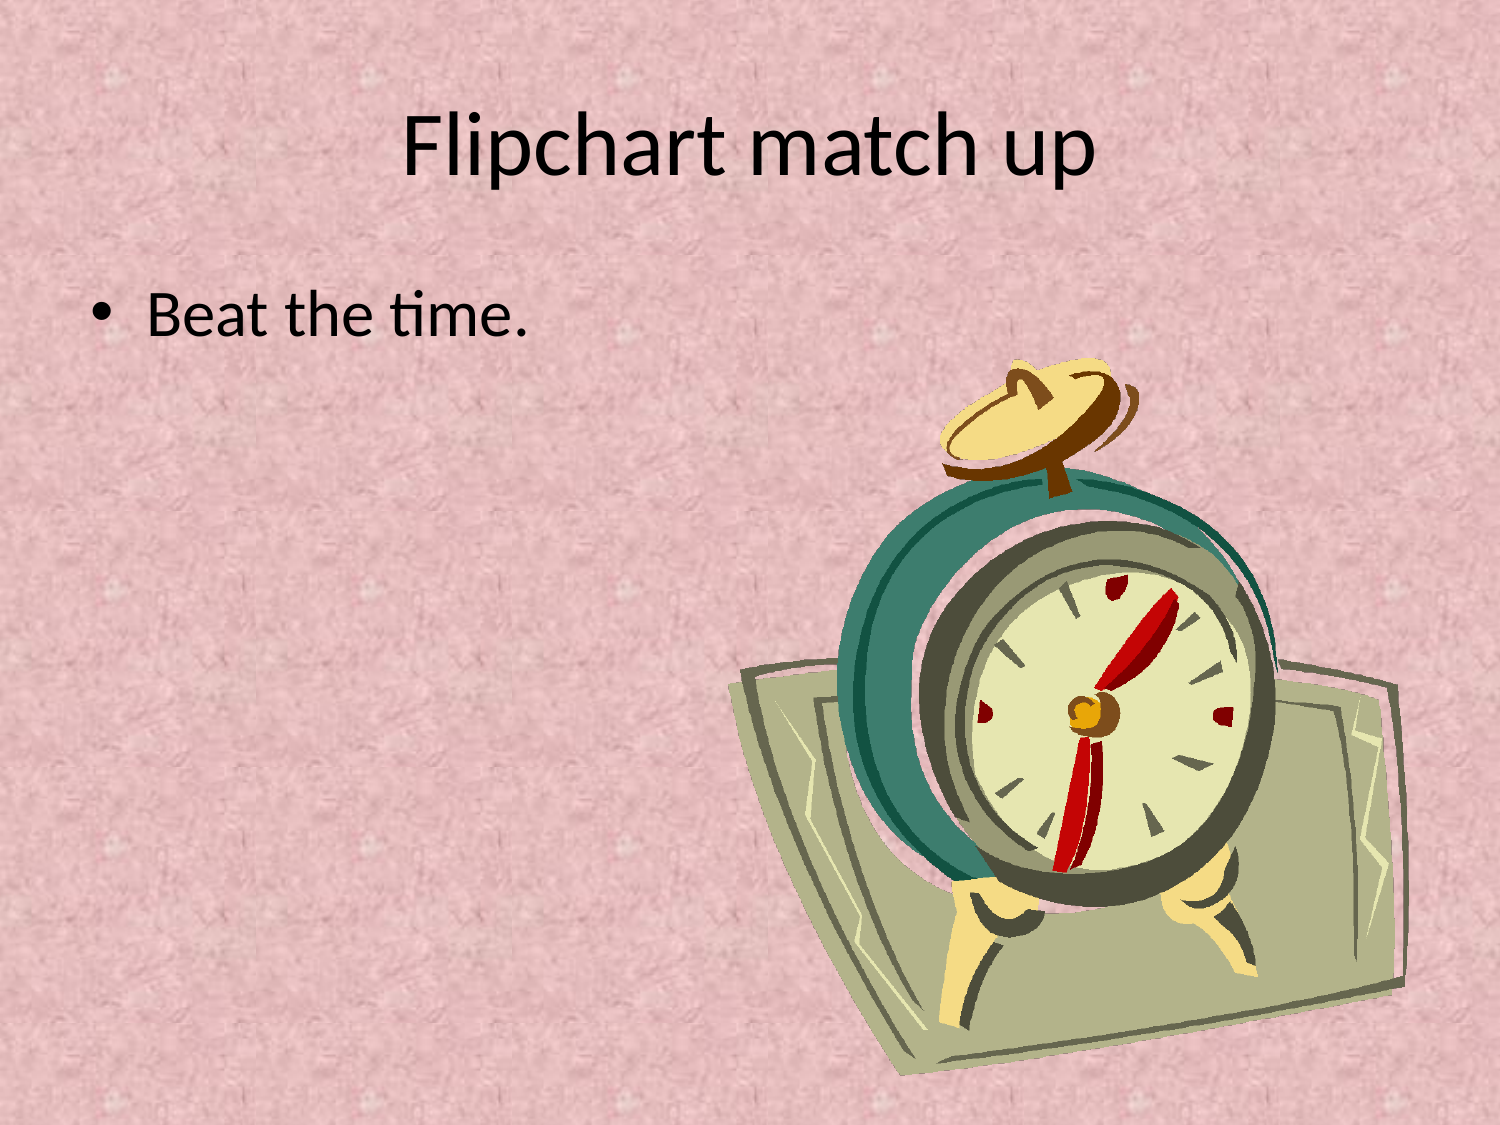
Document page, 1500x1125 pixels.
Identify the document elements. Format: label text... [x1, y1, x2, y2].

list Beat the time. [75, 262, 1425, 1005]
title Flipchart match up [75, 45, 1425, 233]
picture [0, 0, 1500, 1125]
